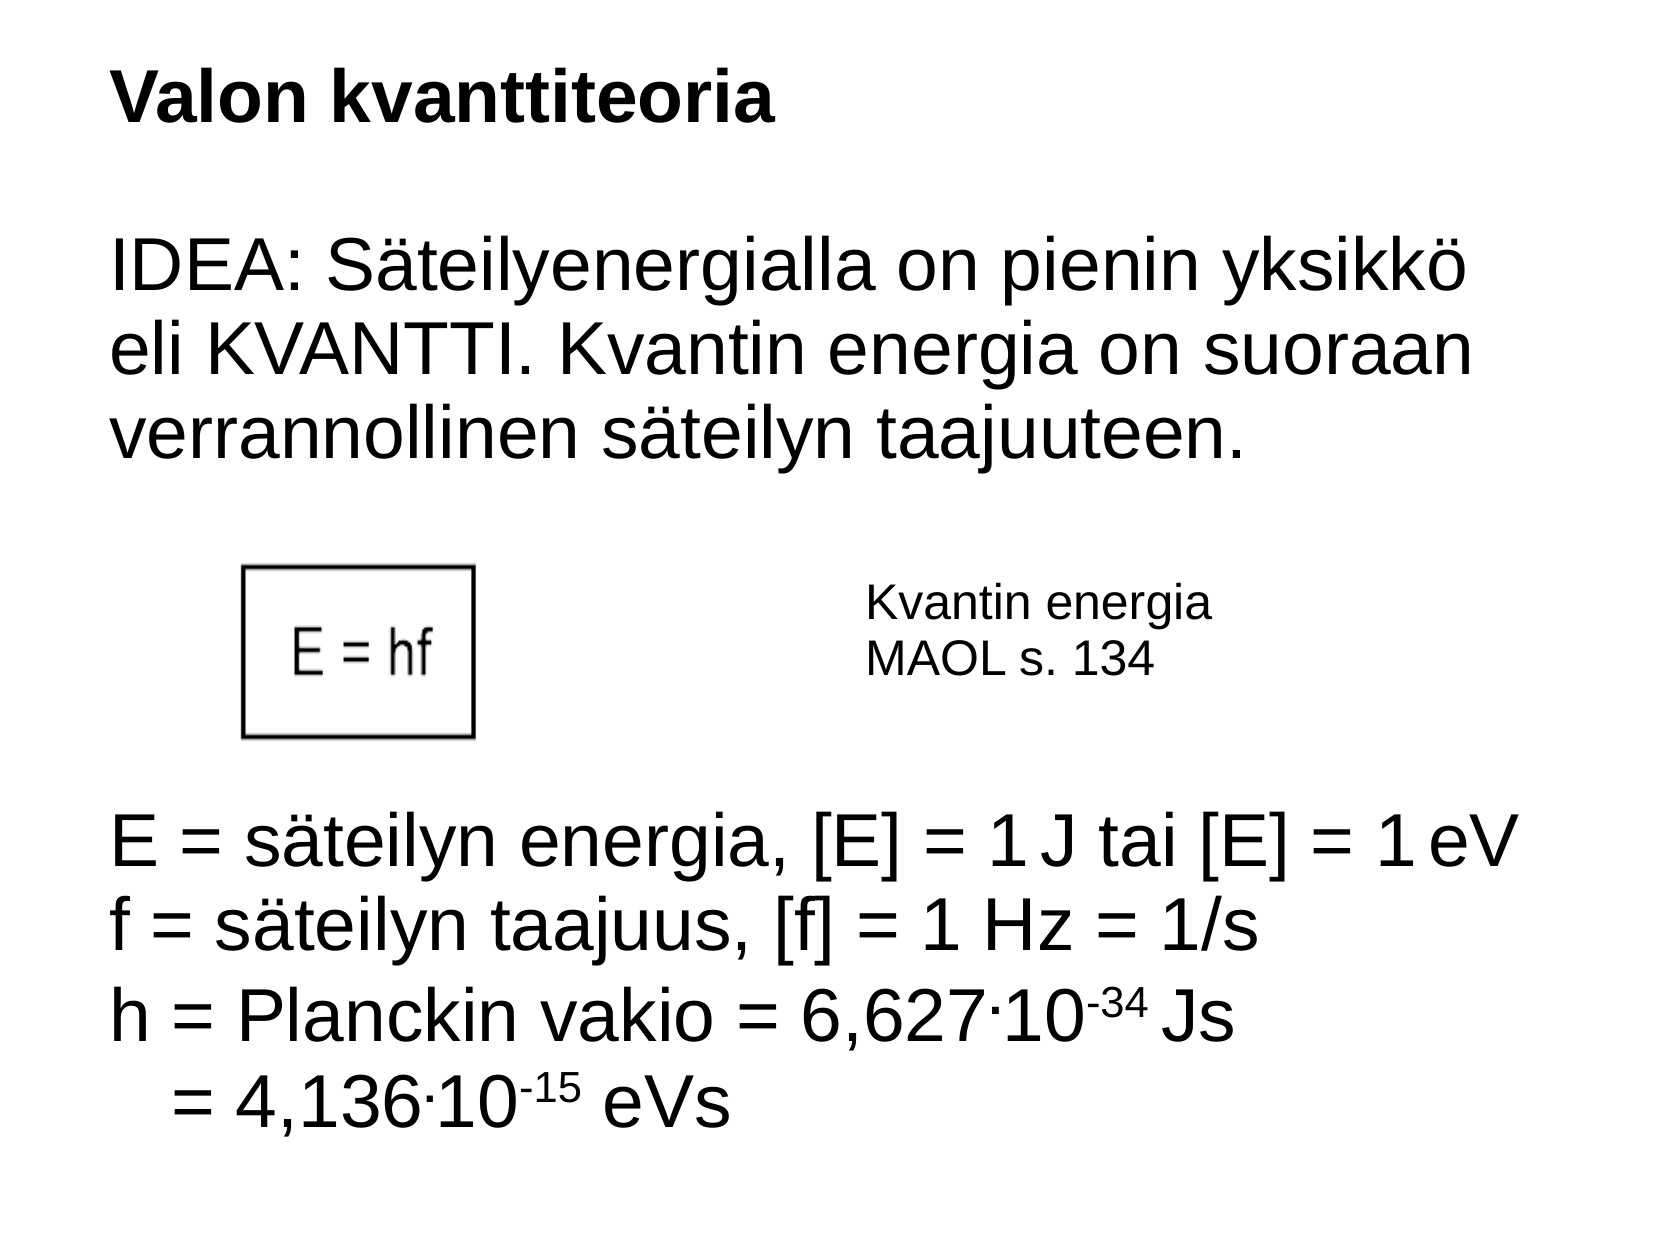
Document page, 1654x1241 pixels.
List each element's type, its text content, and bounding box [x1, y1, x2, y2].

text_box Kvantin energia MAOL s. 134 [850, 566, 1359, 745]
picture [219, 529, 615, 768]
text_box E = säteilyn energia, [E] = 1 J tai [E] = 1 eV f = säteilyn taajuus, [f] = 1 Hz = 1/s h = Planckin vakio = 6,627.10-34 Js = 4,136.10-15 eVs [94, 791, 1595, 1236]
text_box Valon kvanttiteoria IDEA: Säteilyenergialla on pienin yksikkö eli KVANTTI. Kvantin energia on suoraan verrannollinen säteilyn taajuuteen. [94, 47, 1547, 482]
